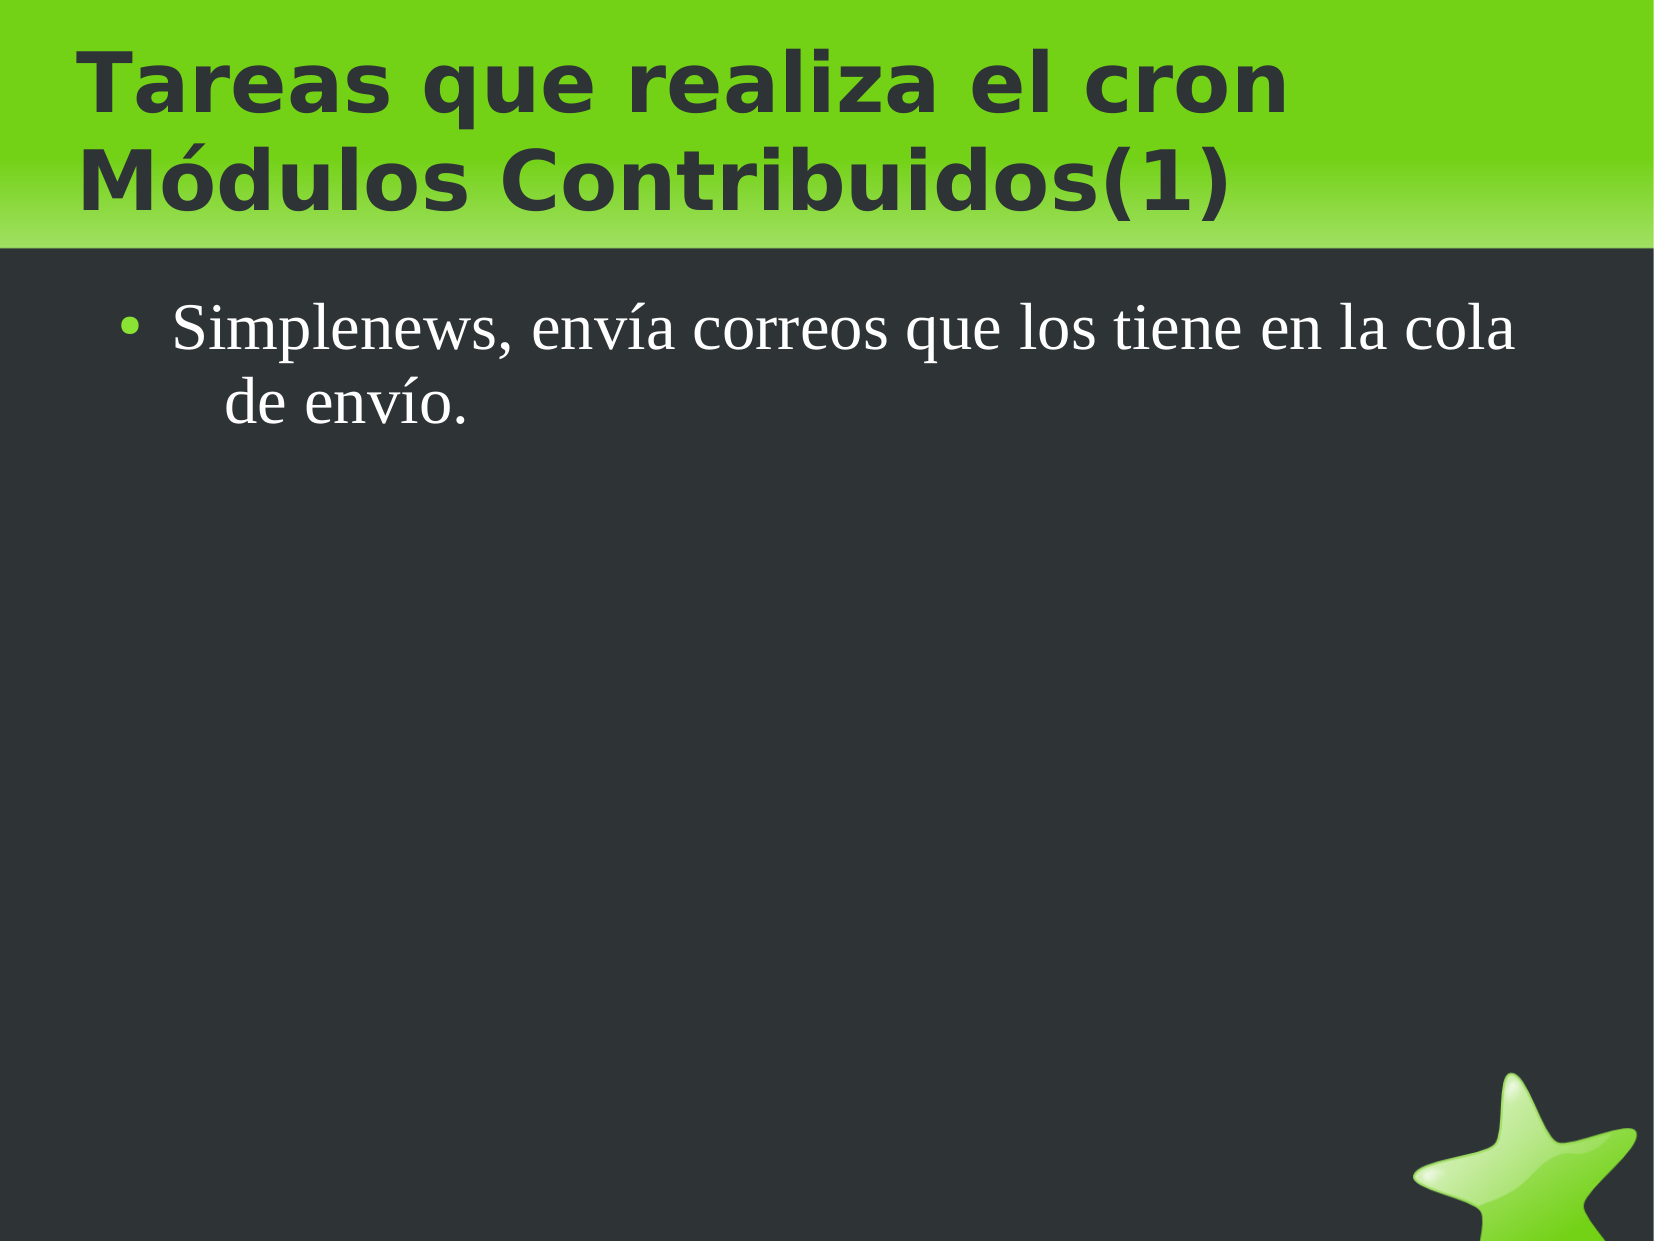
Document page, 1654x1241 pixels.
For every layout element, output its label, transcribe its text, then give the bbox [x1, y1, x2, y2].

list Simplenews, envía correos que los tiene en la cola de envío. [82, 290, 1571, 1094]
title Tareas que realiza el cron Módulos Contribuidos(1) [76, 35, 1565, 230]
picture [0, 0, 1654, 1241]
